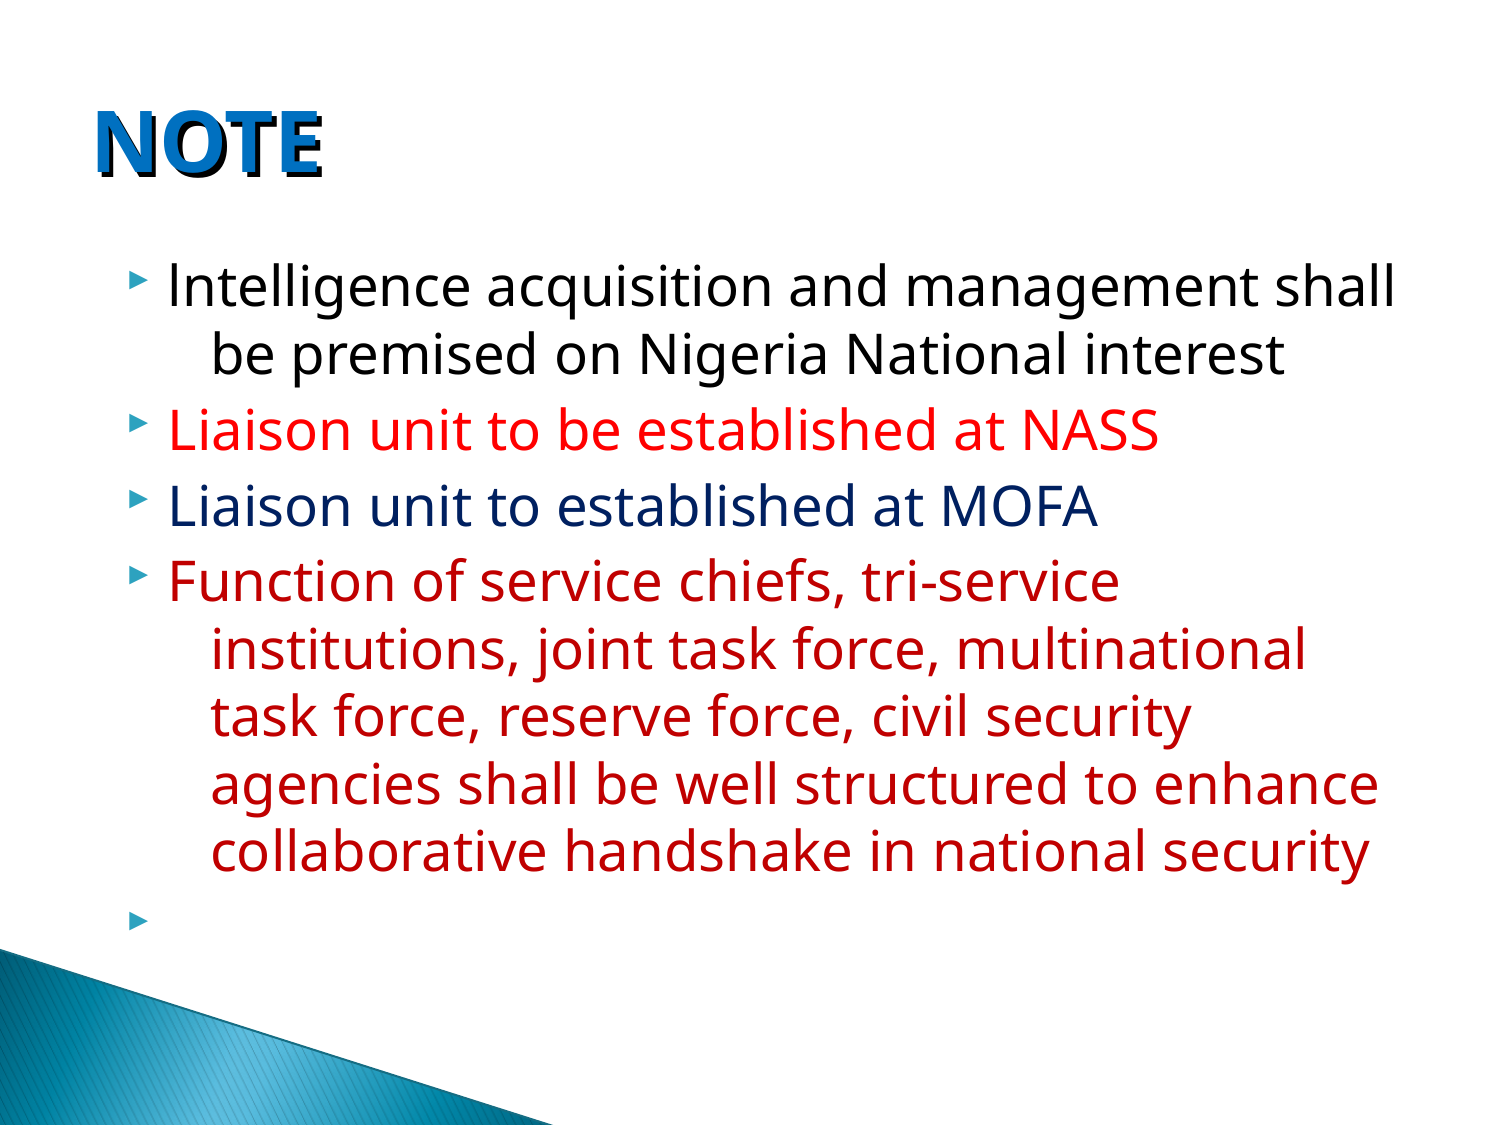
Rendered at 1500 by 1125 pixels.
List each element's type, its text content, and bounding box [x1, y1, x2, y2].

list lntelligence acquisition and management shall be premised on Nigeria National interest Liaison unit to be established at NASS Liaison unit to established at MOFA Function of service chiefs, tri-service institutions, joint task force, multinational task force, reserve force, civil security agencies shall be well structured to enhance collaborative handshake in national security [75, 243, 1426, 986]
title NOTE [75, 45, 1426, 233]
